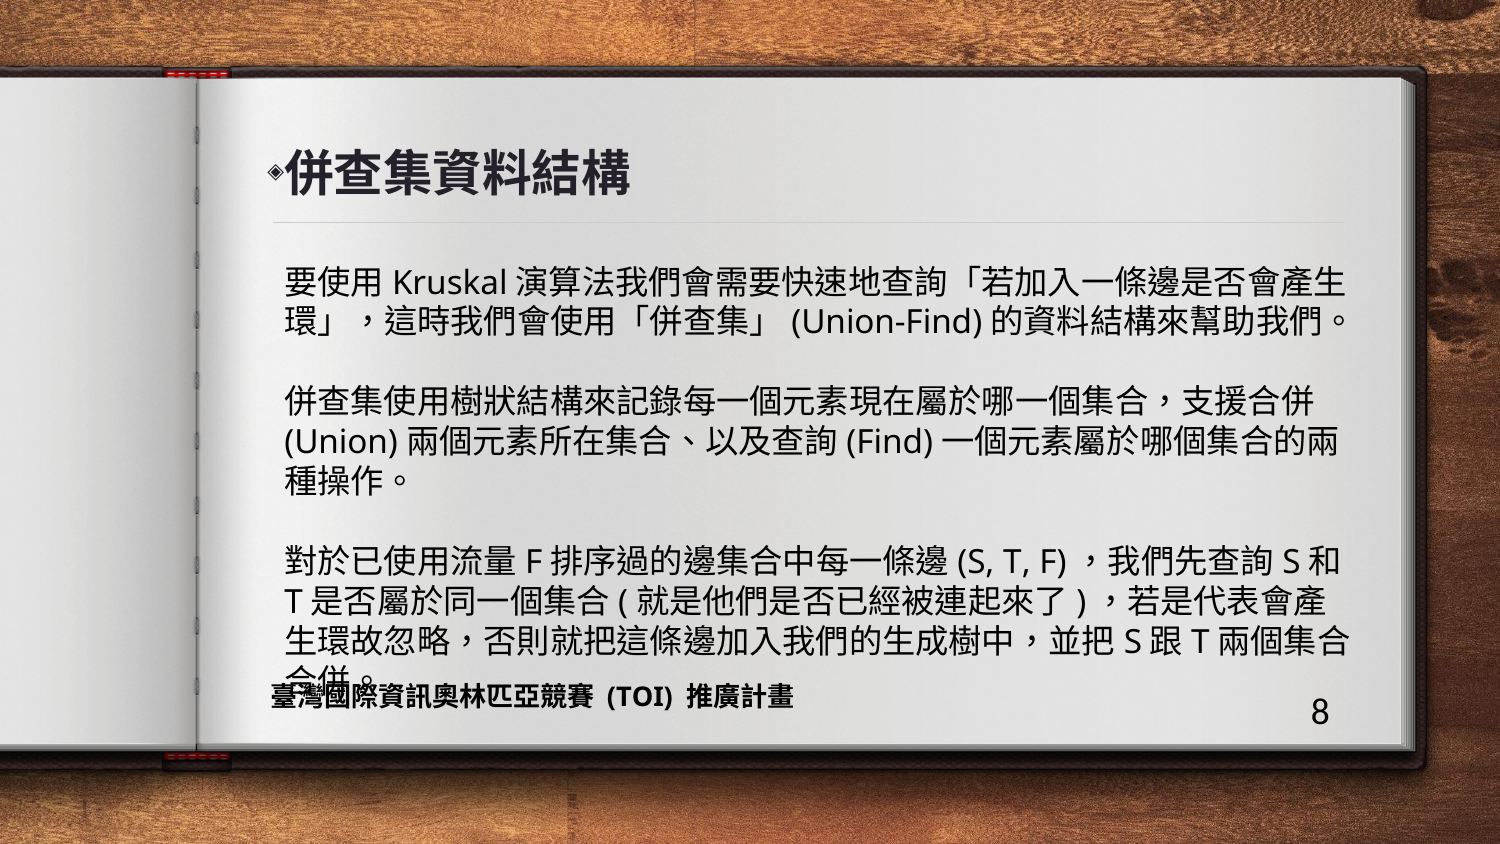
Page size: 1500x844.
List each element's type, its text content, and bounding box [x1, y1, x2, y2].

text_box 要使用Kruskal演算法我們會需要快速地查詢「若加入一條邊是否會產生環」，這時我們會使用「併查集」(Union-Find)的資料結構來幫助我們。 併查集使用樹狀結構來記錄每一個元素現在屬於哪一個集合，支援合併(Union)兩個元素所在集合、以及查詢(Find)一個元素屬於哪個集合的兩種操作。 對於已使用流量F排序過的邊集合中每一條邊(S, T, F)，我們先查詢S和T是否屬於同一個集合(就是他們是否已經被連起來了)，若是代表會產生環故忽略，否則就把這條邊加入我們的生成樹中，並把S跟T兩個集合合併。 [269, 253, 1367, 673]
list 併查集資料結構 [252, 126, 1194, 216]
text_box [1295, 672, 1386, 737]
